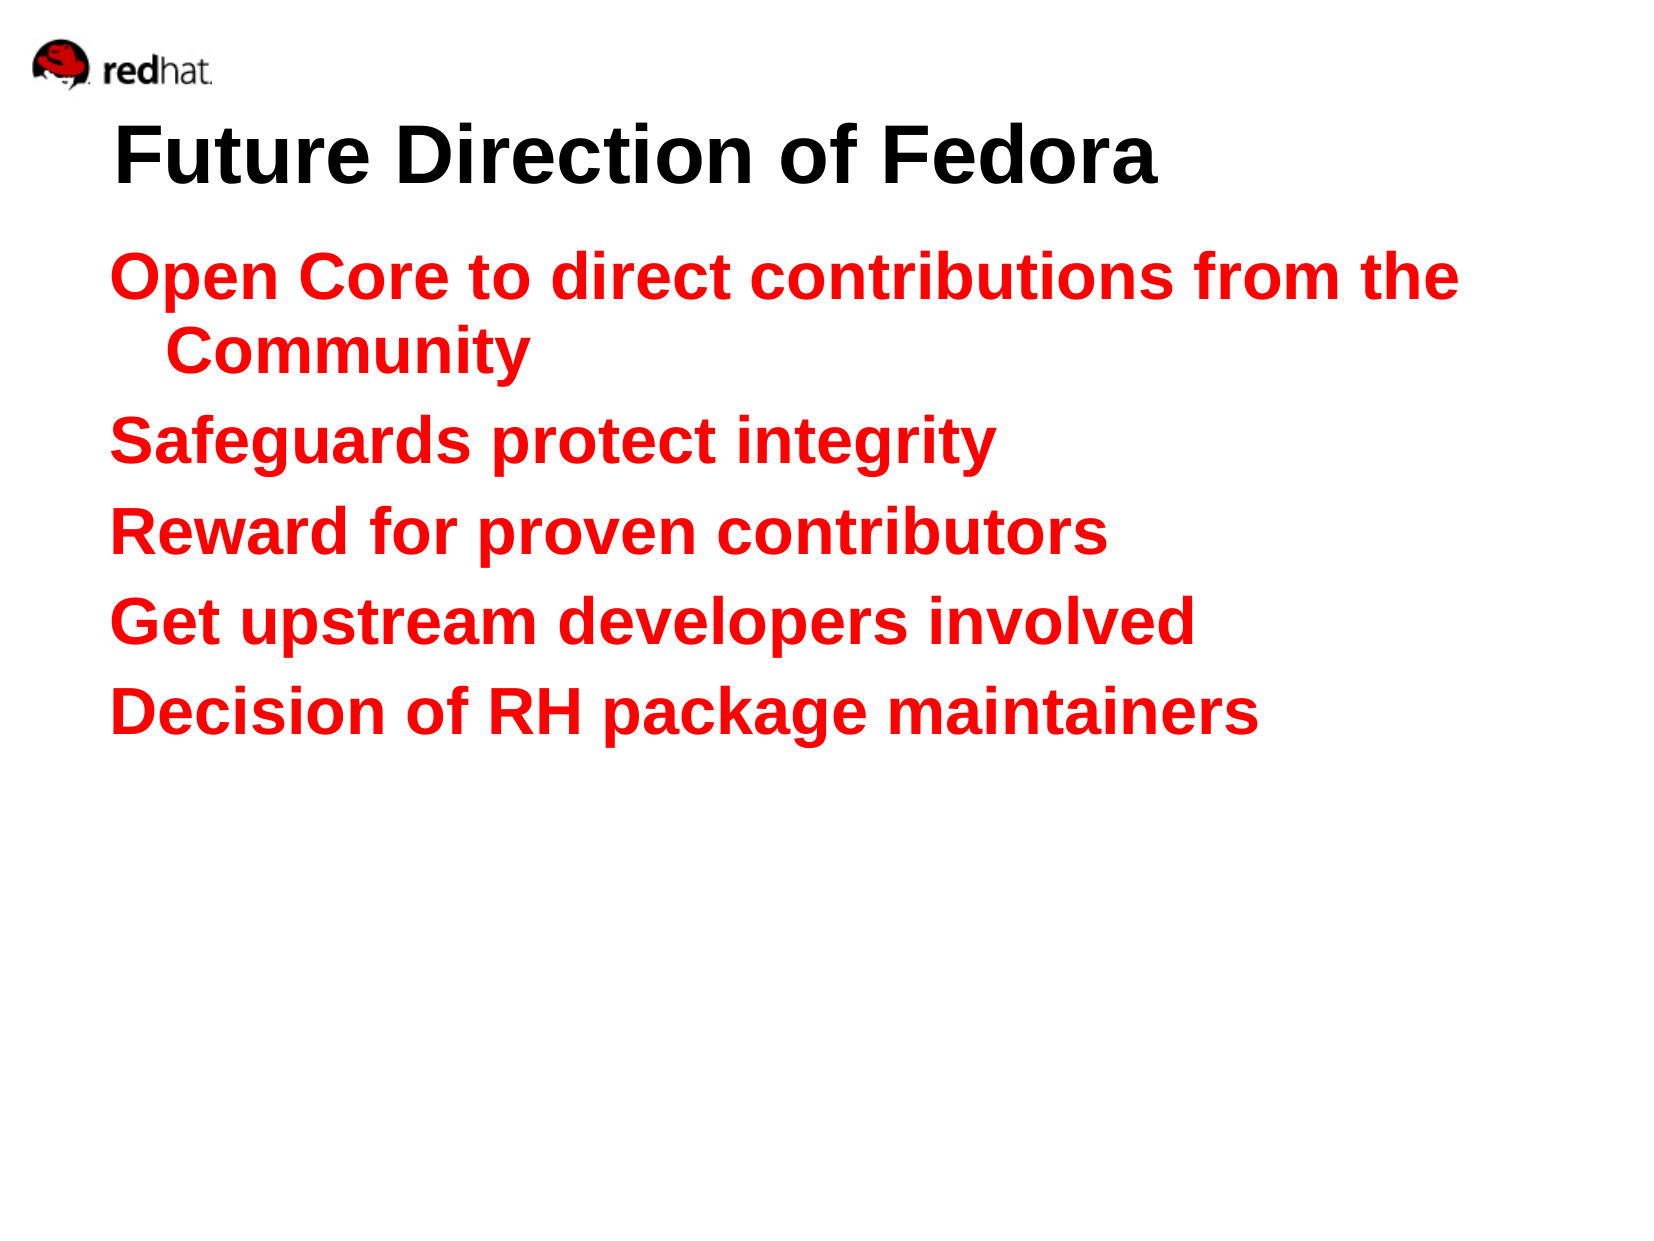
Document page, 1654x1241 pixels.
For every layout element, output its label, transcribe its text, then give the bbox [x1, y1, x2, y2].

list Open Core to direct contributions from the Community Safeguards protect integrity Reward for proven contributors Get upstream developers involved Decision of RH package maintainers [109, 238, 1515, 1107]
picture [31, 37, 212, 98]
title Future Direction of Fedora [113, 92, 1519, 218]
